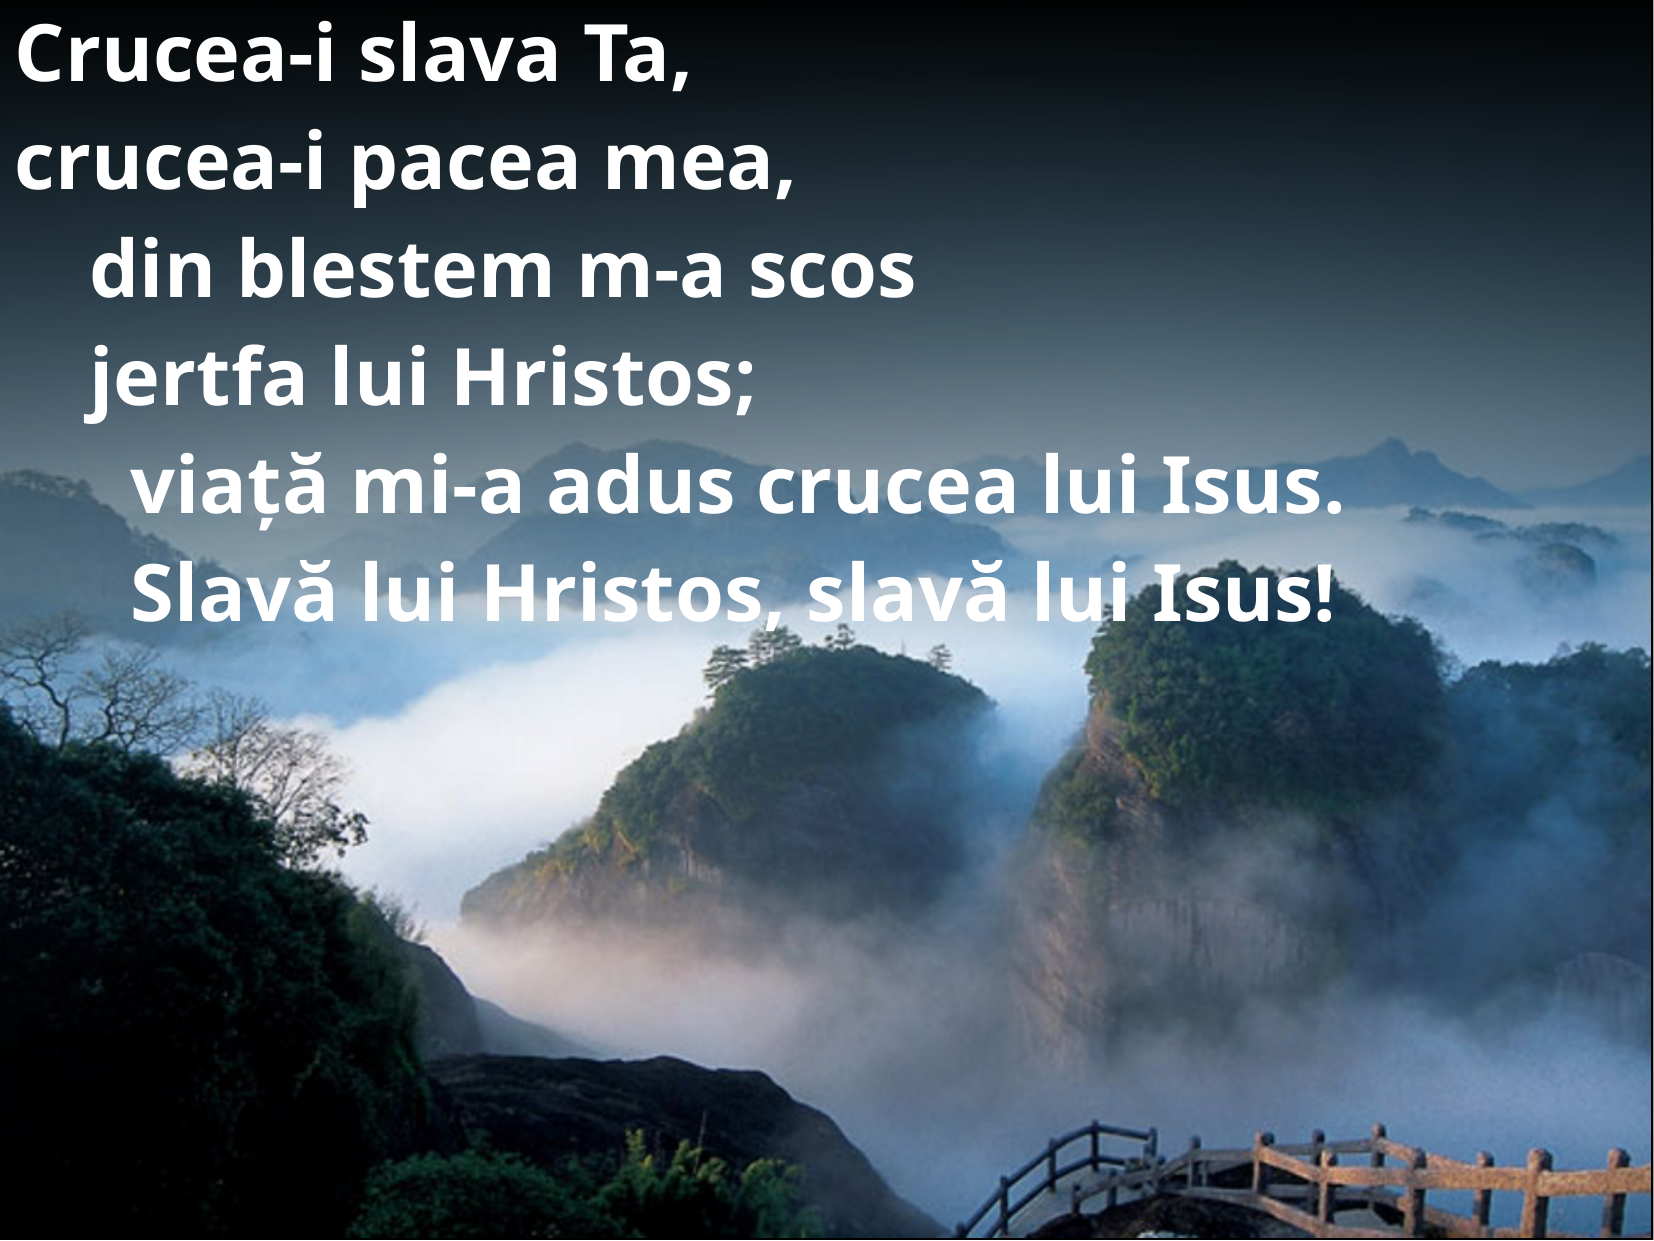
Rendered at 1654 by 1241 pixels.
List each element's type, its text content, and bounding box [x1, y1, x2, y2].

picture [0, 558, 1651, 1238]
text_box Crucea-i slava Ta, crucea-i pacea mea, din blestem m-a scos jertfa lui Hristos; viaţă mi-a adus crucea lui Isus. Slavă lui Hristos, slavă lui Isus! [0, 0, 1651, 558]
